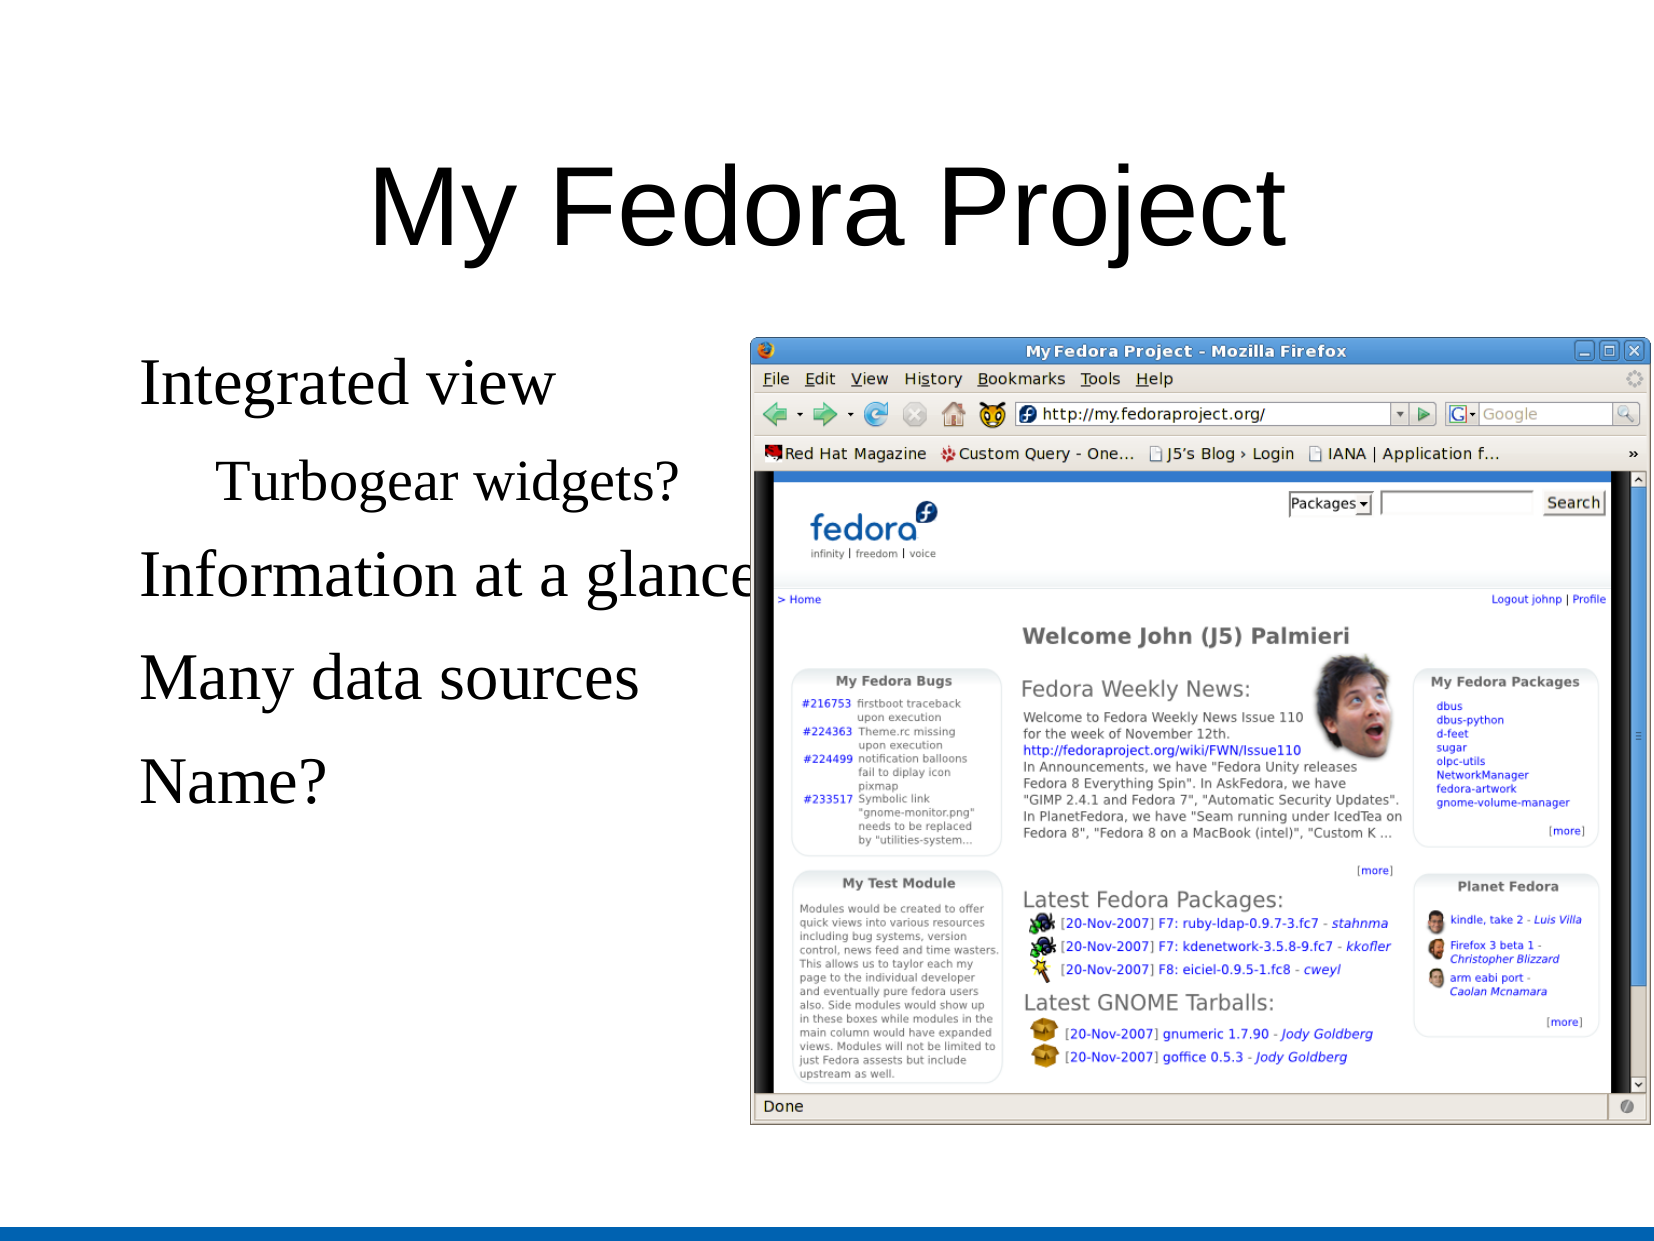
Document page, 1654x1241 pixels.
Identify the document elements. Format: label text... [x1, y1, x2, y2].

picture [750, 337, 1651, 1126]
title My Fedora Project [121, 102, 1533, 311]
list Integrated view Turbogear widgets? Information at a glance Many data sources Name? [121, 344, 811, 1127]
